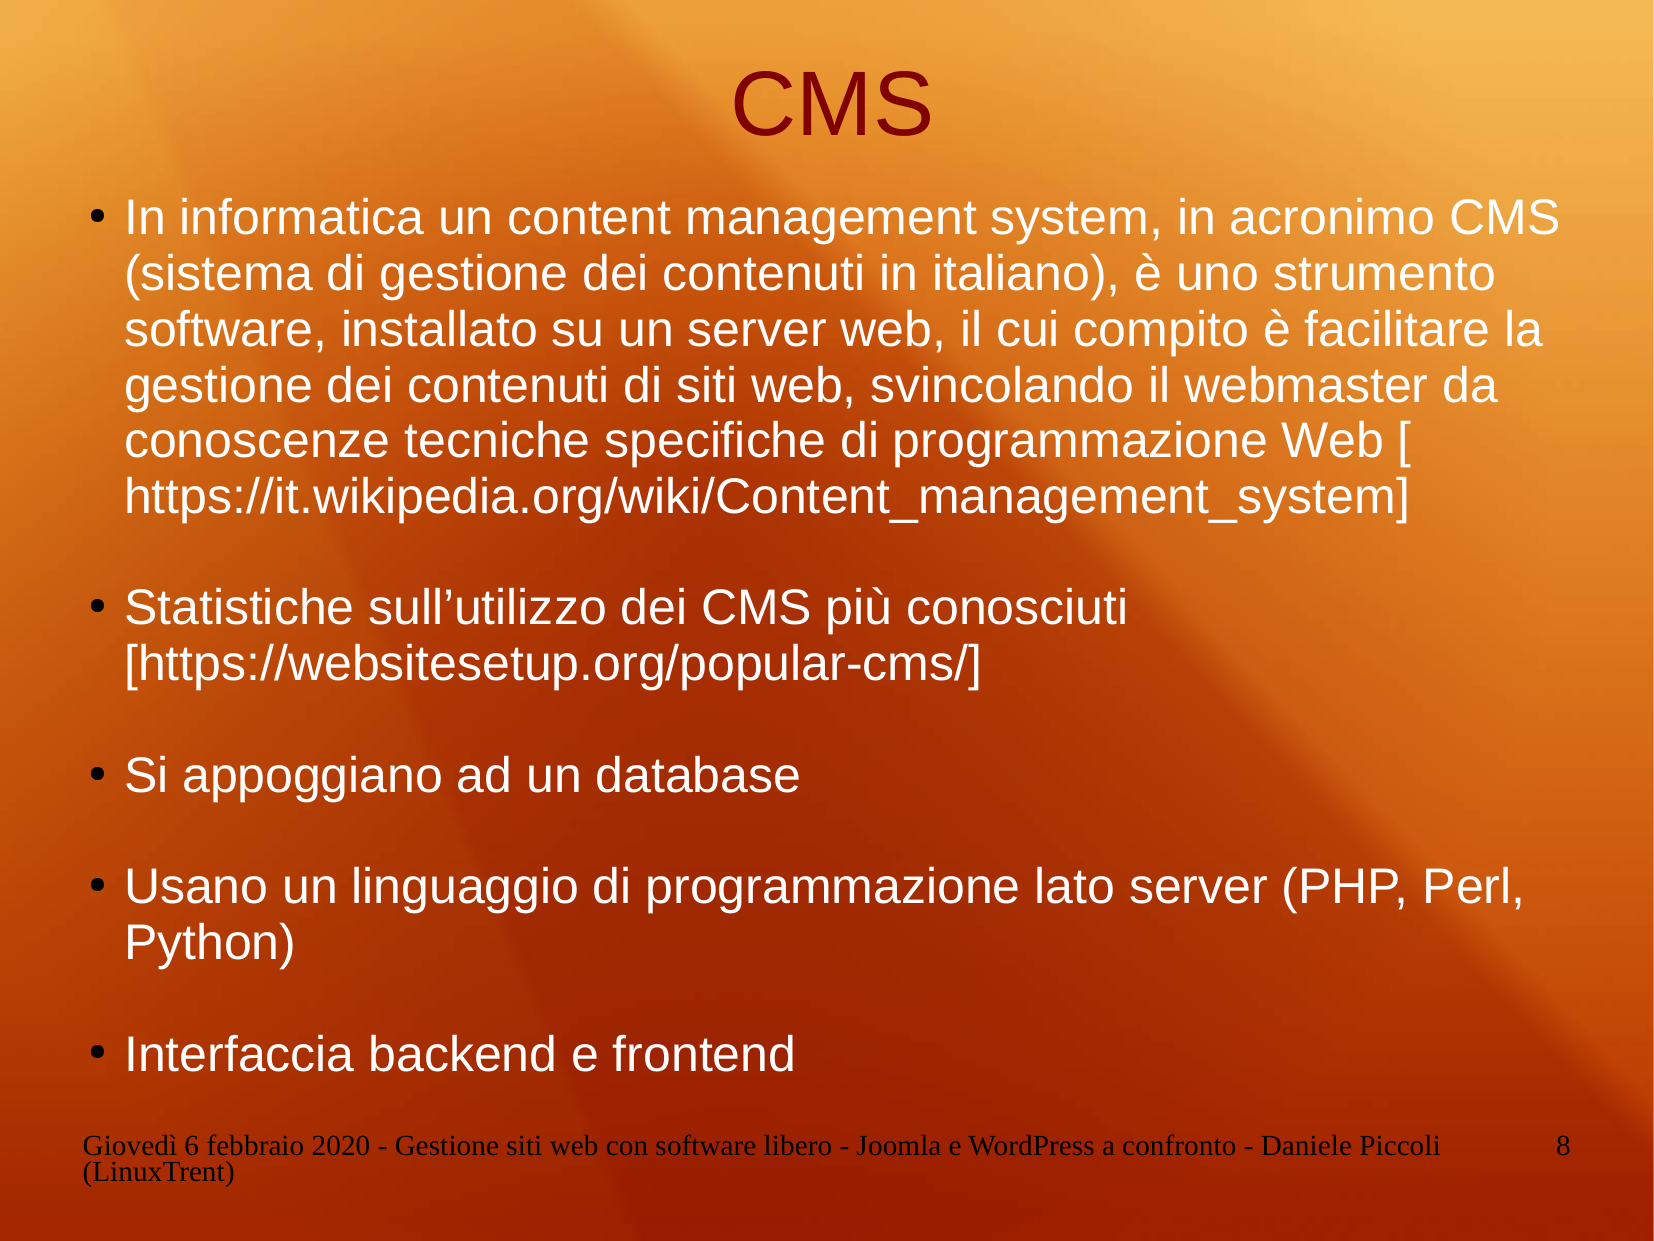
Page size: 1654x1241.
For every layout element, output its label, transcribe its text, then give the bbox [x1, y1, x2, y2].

picture [0, 0, 1654, 1241]
text_box In informatica un content management system, in acronimo CMS (sistema di gestione dei contenuti in italiano), è uno strumento software, installato su un server web, il cui compito è facilitare la gestione dei contenuti di siti web, svincolando il webmaster da conoscenze tecniche specifiche di programmazione Web [https://it.wikipedia.org/wiki/Content_management_system] Statistiche sull’utilizzo dei CMS più conosciuti [https://websitesetup.org/popular-cms/] Si appoggiano ad un database Usano un linguaggio di programmazione lato server (PHP, Perl, Python) Interfaccia backend e frontend [73, 182, 1598, 1196]
title CMS [82, 35, 1583, 172]
